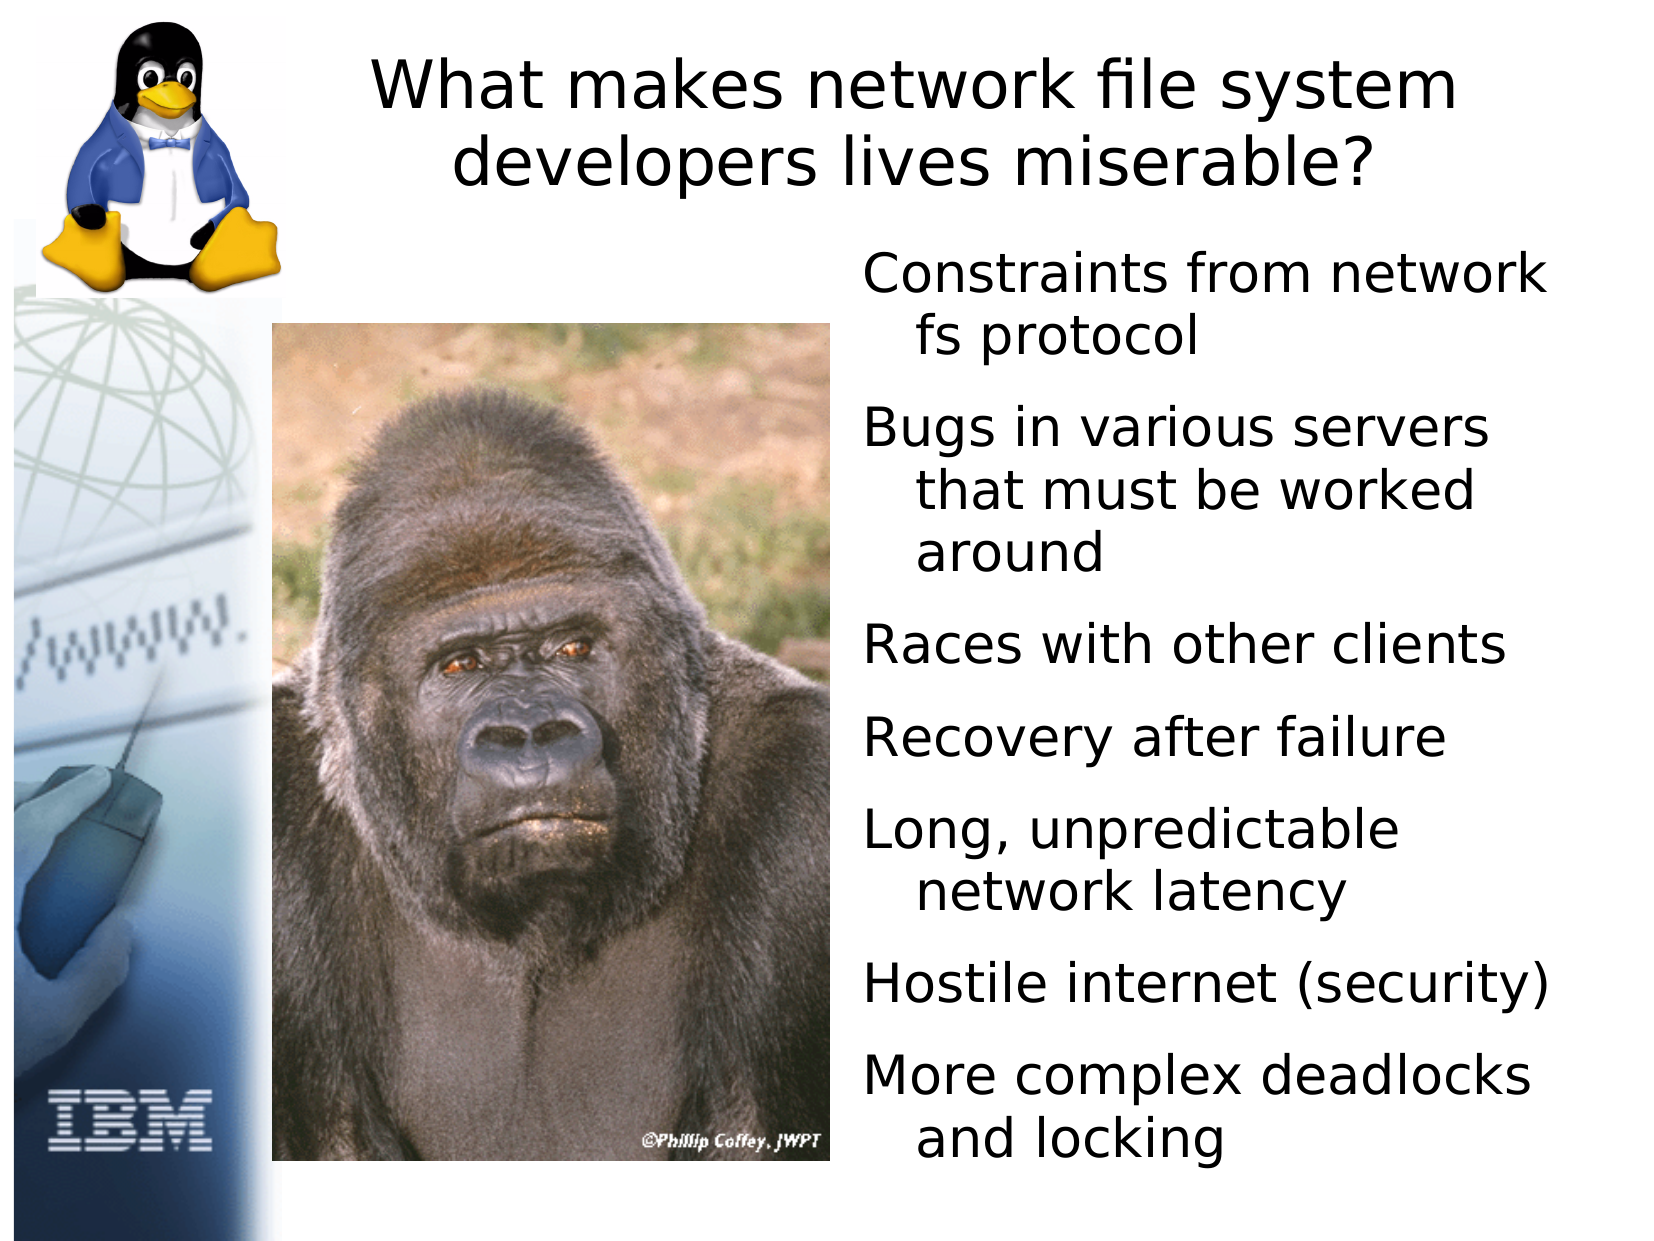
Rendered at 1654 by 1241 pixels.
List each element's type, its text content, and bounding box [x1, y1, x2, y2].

list Constraints from network fs protocol Bugs in various servers that must be worked around Races with other clients Recovery after failure Long, unpredictable network latency Hostile internet (security) More complex deadlocks and locking [844, 242, 1611, 1233]
picture [272, 323, 830, 1161]
title What makes network file system developers lives miserable? [301, 39, 1528, 209]
